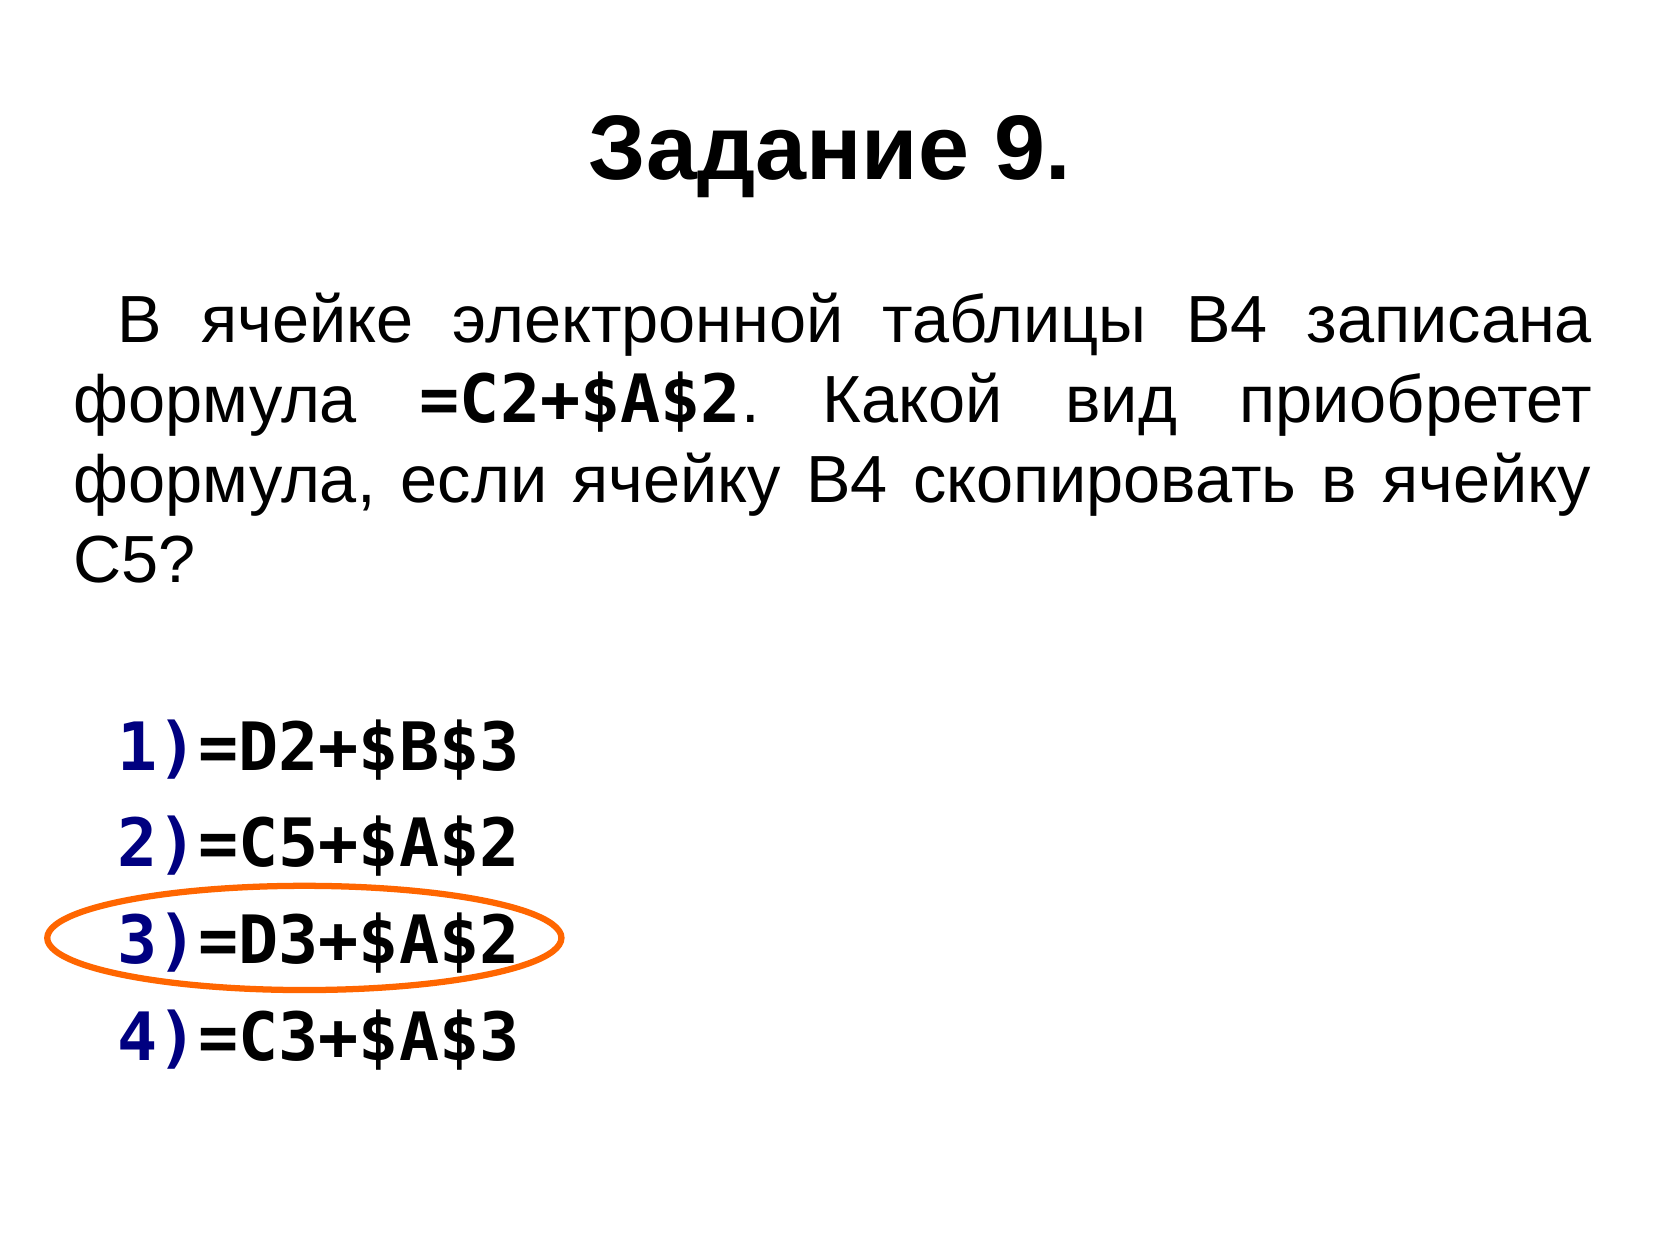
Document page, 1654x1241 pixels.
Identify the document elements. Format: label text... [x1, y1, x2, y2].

list В ячейке электронной таблицы В4 записана формула =С2+$A$2. Какой вид приобретет формула, если ячейку В4 скопировать в ячейку С5? =D2+$В$3 =С5+$A$2 =D3+$A$2 =СЗ+$А$3 [58, 889, 558, 986]
list В ячейке электронной таблицы В4 записана формула =С2+$A$2. Какой вид приобретет формула, если ячейку В4 скопировать в ячейку С5? =D2+$В$3 =С5+$A$2 =D3+$A$2 =СЗ+$А$3 [58, 268, 1609, 1194]
title Задание 9. [82, 68, 1571, 268]
